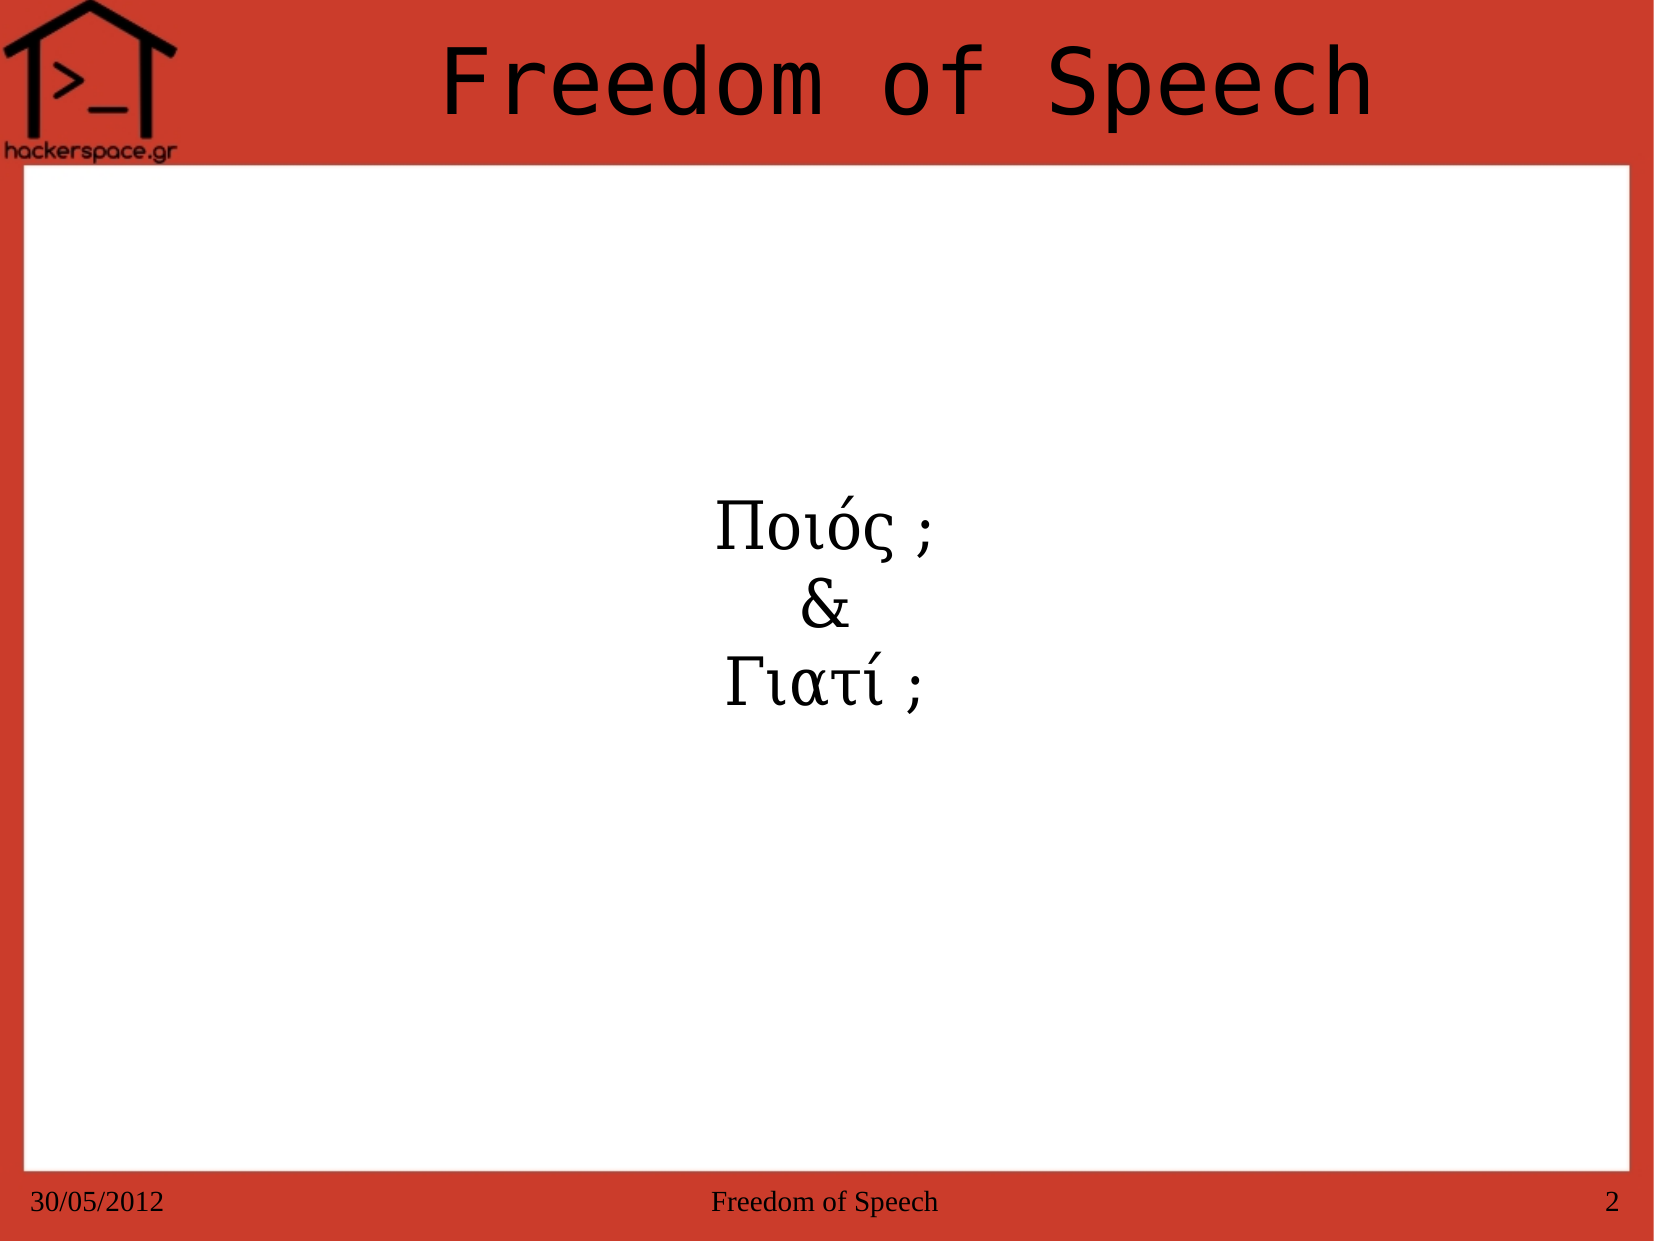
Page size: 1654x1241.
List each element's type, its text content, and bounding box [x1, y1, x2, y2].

picture [0, 0, 1654, 1241]
title Freedom of Speech [195, 15, 1621, 151]
subtitle Ποιός ; & Γιατί ; [60, 195, 1591, 1014]
